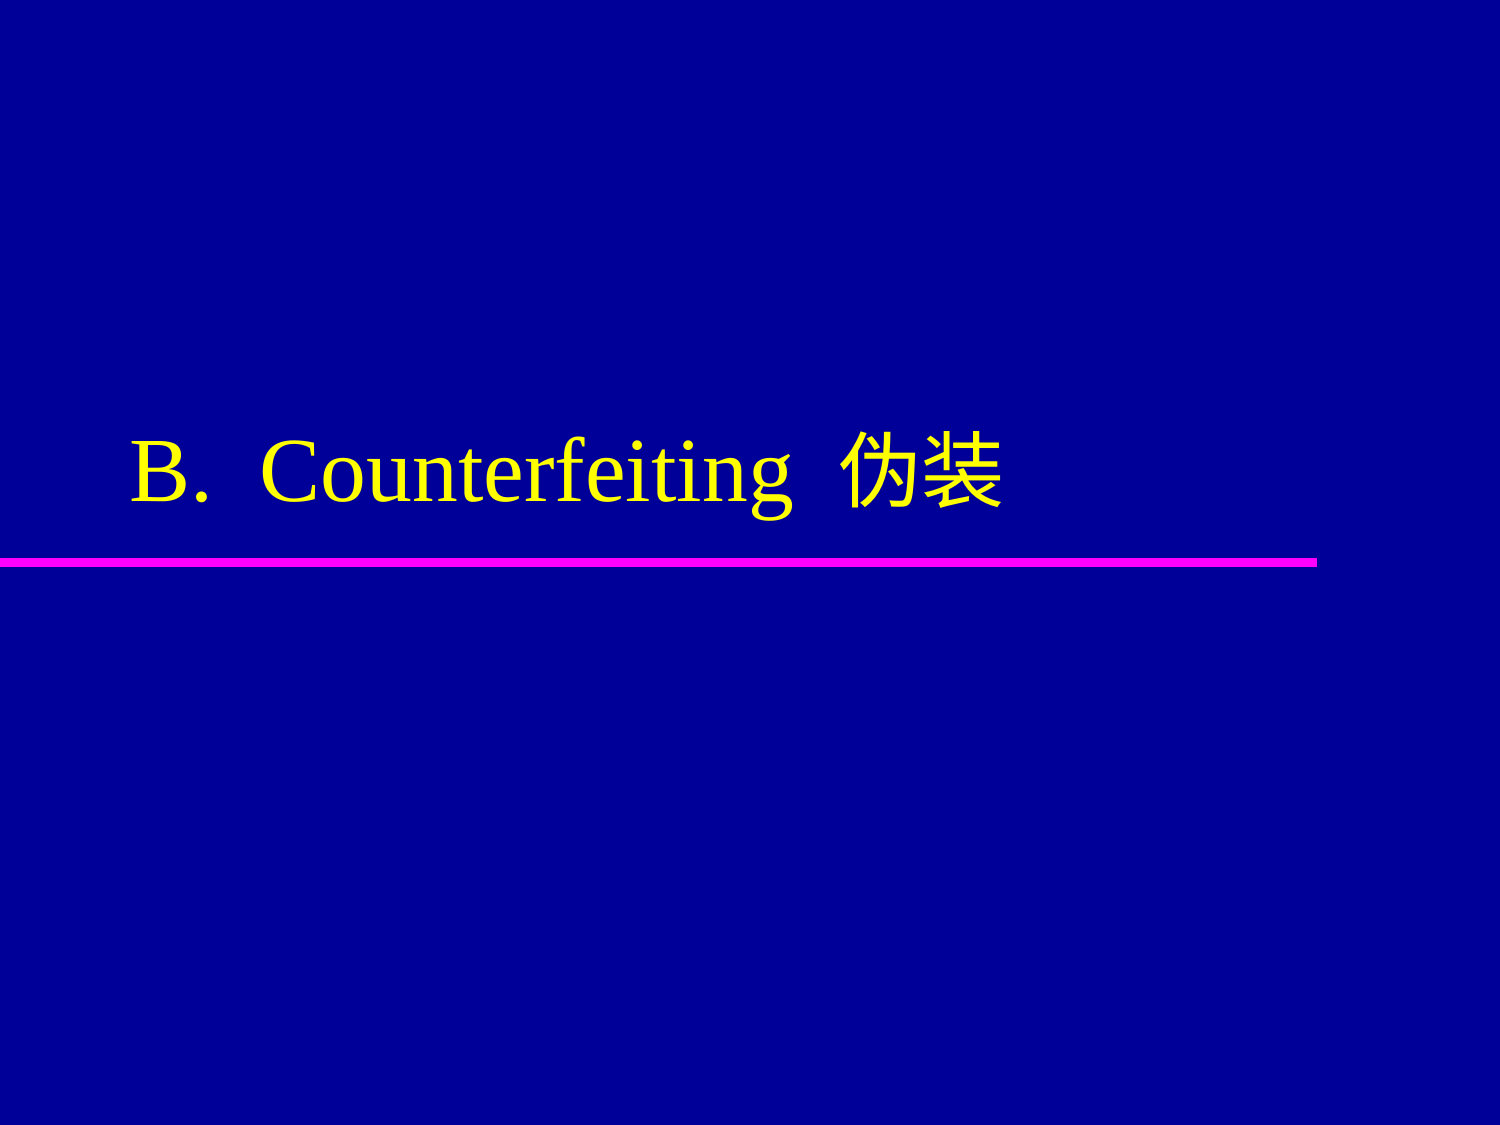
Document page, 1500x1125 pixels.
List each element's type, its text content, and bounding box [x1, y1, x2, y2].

title B. Counterfeiting 伪装 [114, 374, 1457, 563]
